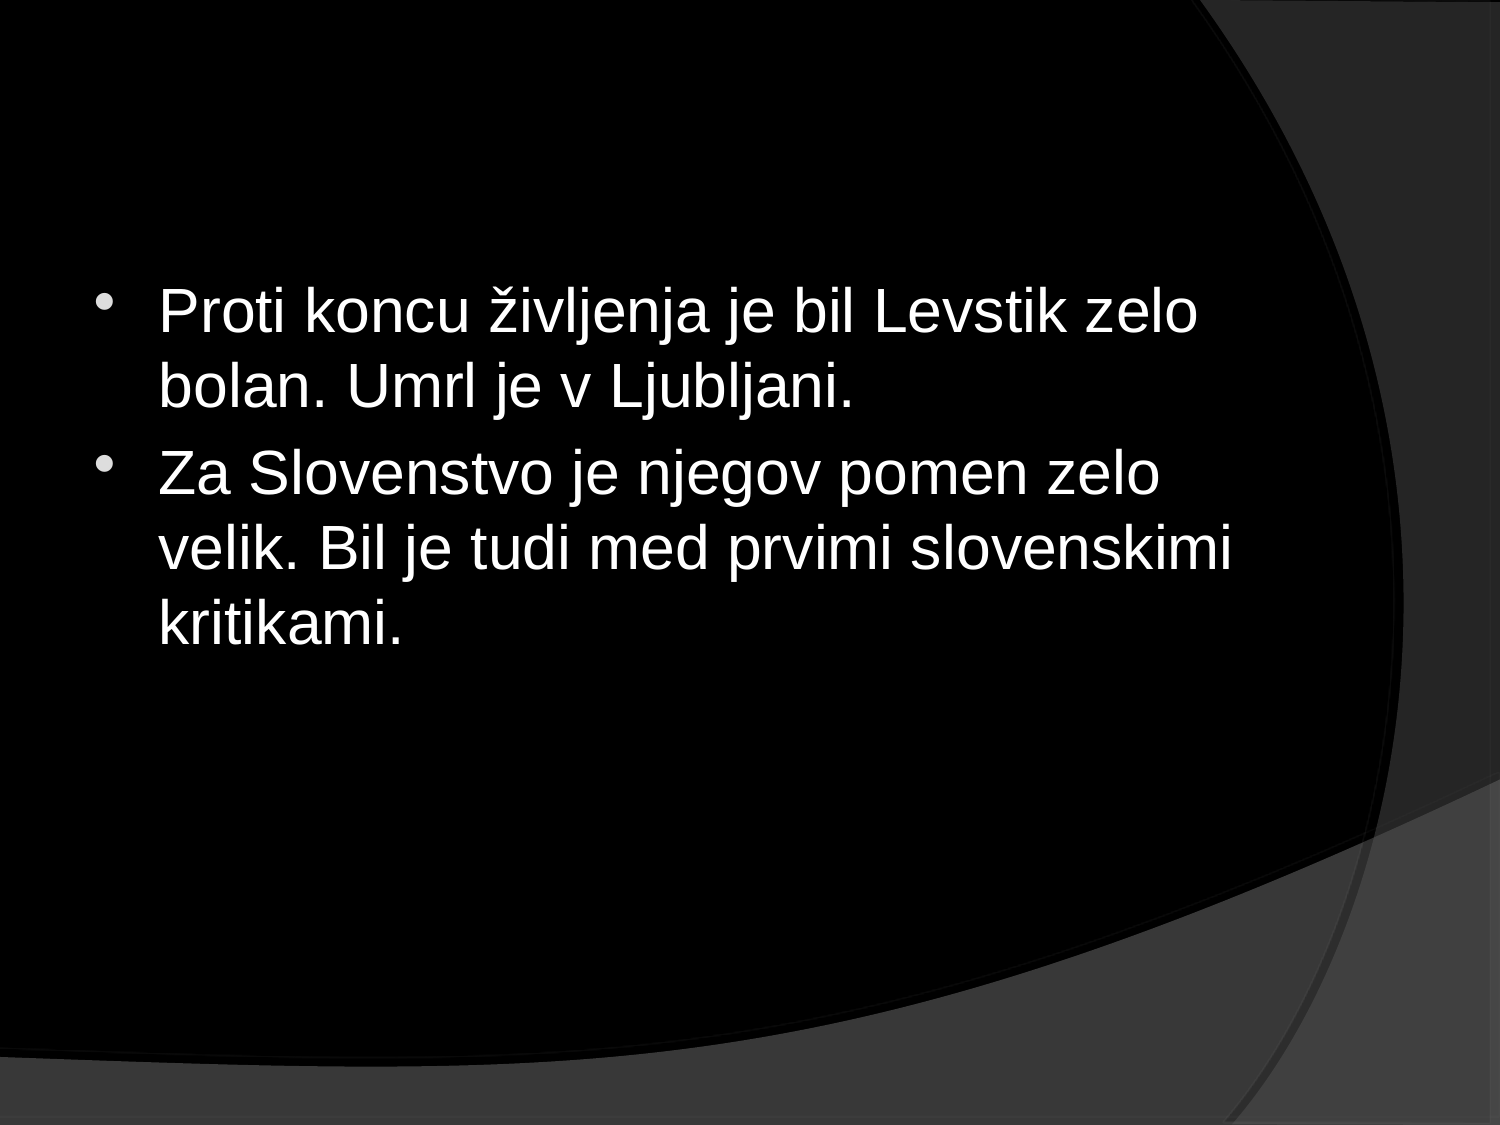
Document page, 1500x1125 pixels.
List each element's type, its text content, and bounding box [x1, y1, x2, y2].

list Proti koncu življenja je bil Levstik zelo bolan. Umrl je v Ljubljani. Za Slovenstvo je njegov pomen zelo velik. Bil je tudi med prvimi slovenskimi kritikami. [75, 262, 1300, 1005]
